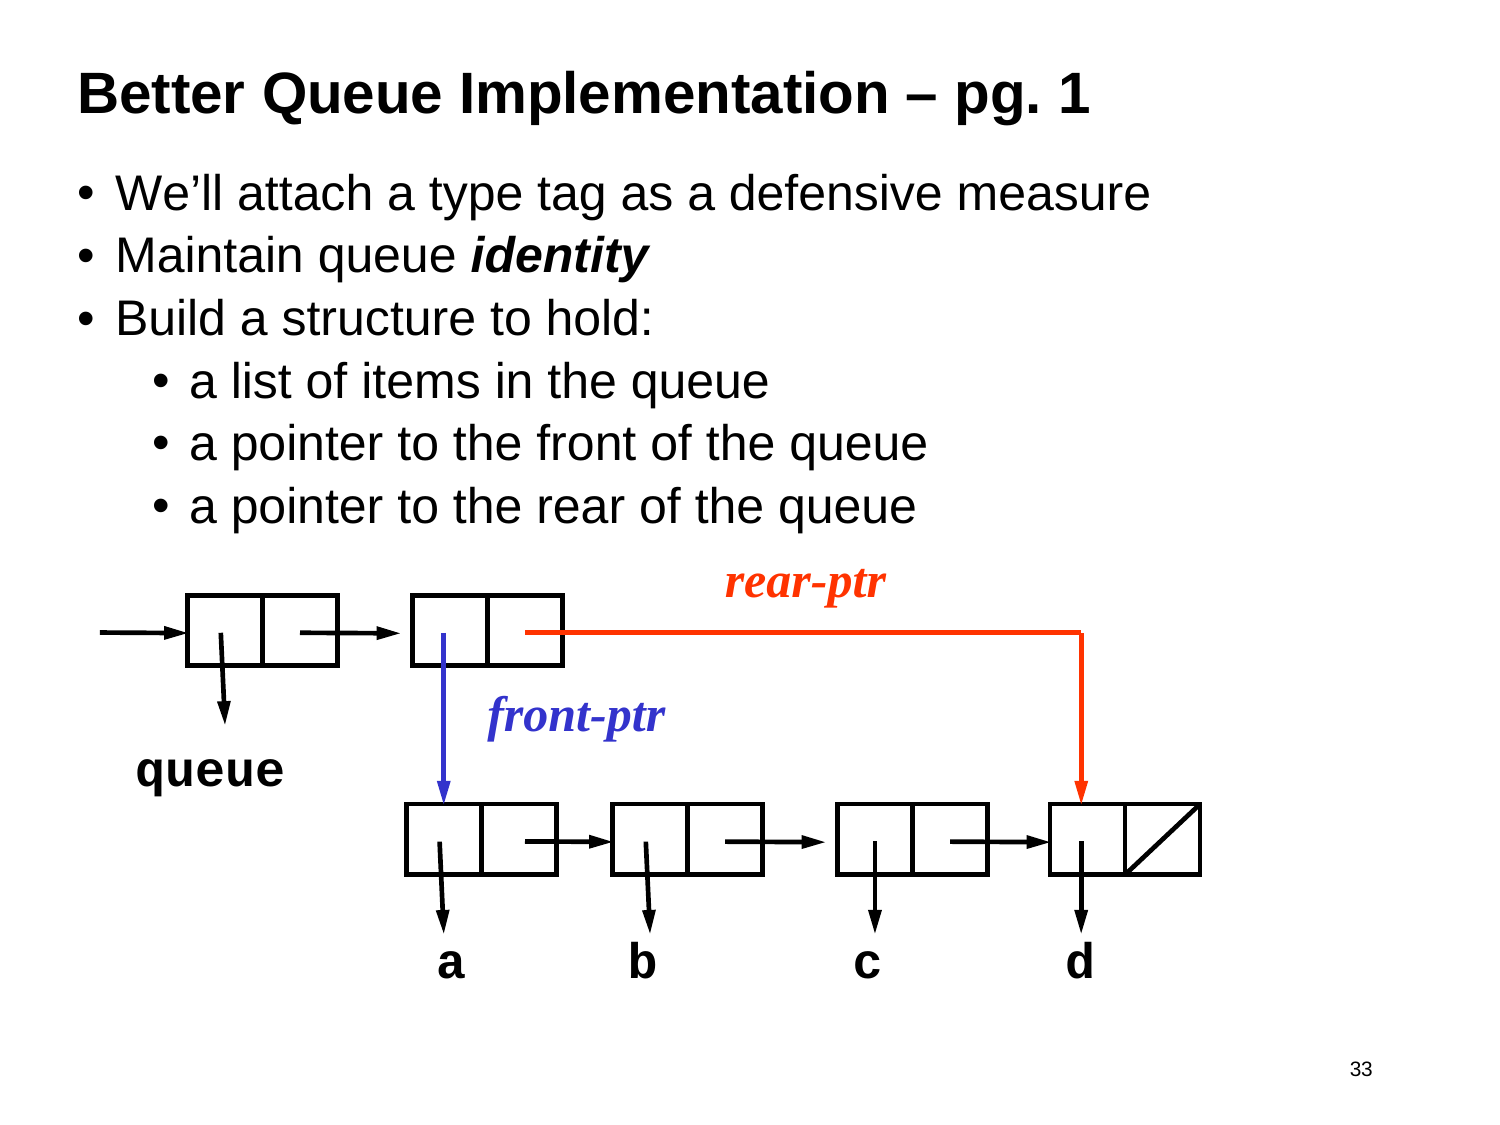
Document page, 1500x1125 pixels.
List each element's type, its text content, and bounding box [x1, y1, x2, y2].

text_box b [612, 920, 673, 997]
text_box front-ptr [472, 673, 681, 749]
text_box queue [120, 729, 300, 805]
text_box c [837, 920, 898, 997]
text_box d [1050, 920, 1110, 997]
list We’ll attach a type tag as a defensive measure Maintain queue identity Build a structure to hold: a list of items in the queue a pointer to the front of the queue a pointer to the rear of the queue [62, 162, 1450, 588]
text_box rear-ptr [709, 539, 902, 616]
text_box a [421, 920, 482, 997]
title Better Queue Implementation – pg. 1 [62, 24, 1338, 162]
